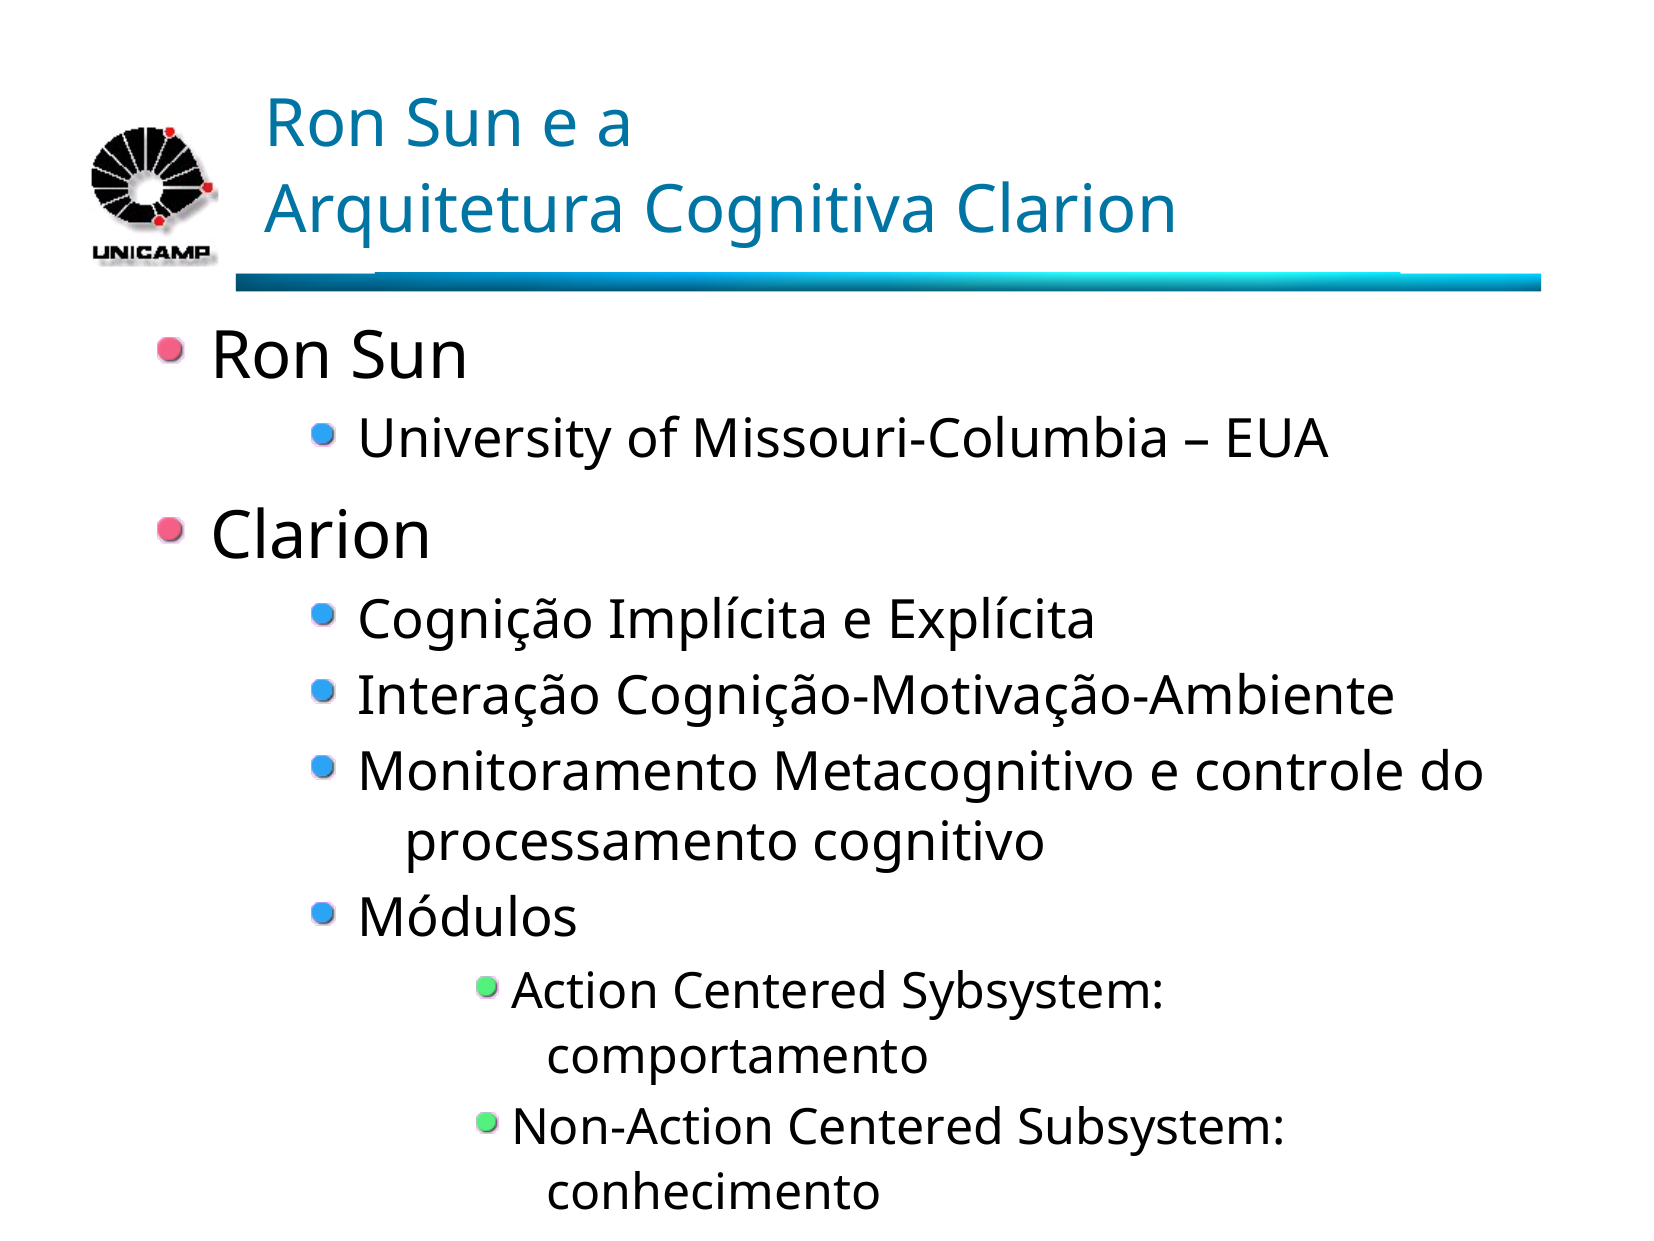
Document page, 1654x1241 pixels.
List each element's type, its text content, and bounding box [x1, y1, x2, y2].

list Ron Sun University of Missouri-Columbia – EUA Clarion Cognição Implícita e Explícita Interação Cognição-Motivação-Ambiente Monitoramento Metacognitivo e controle do processamento cognitivo Módulos Action Centered Sybsystem: comportamento Non-Action Centered Subsystem: conhecimento Supervisão Motivational Subsystem Metacognitive Subsystem [121, 309, 1534, 1194]
title Ron Sun e a Arquitetura Cognitiva Clarion [264, 42, 1534, 250]
picture [125, 272, 1654, 295]
